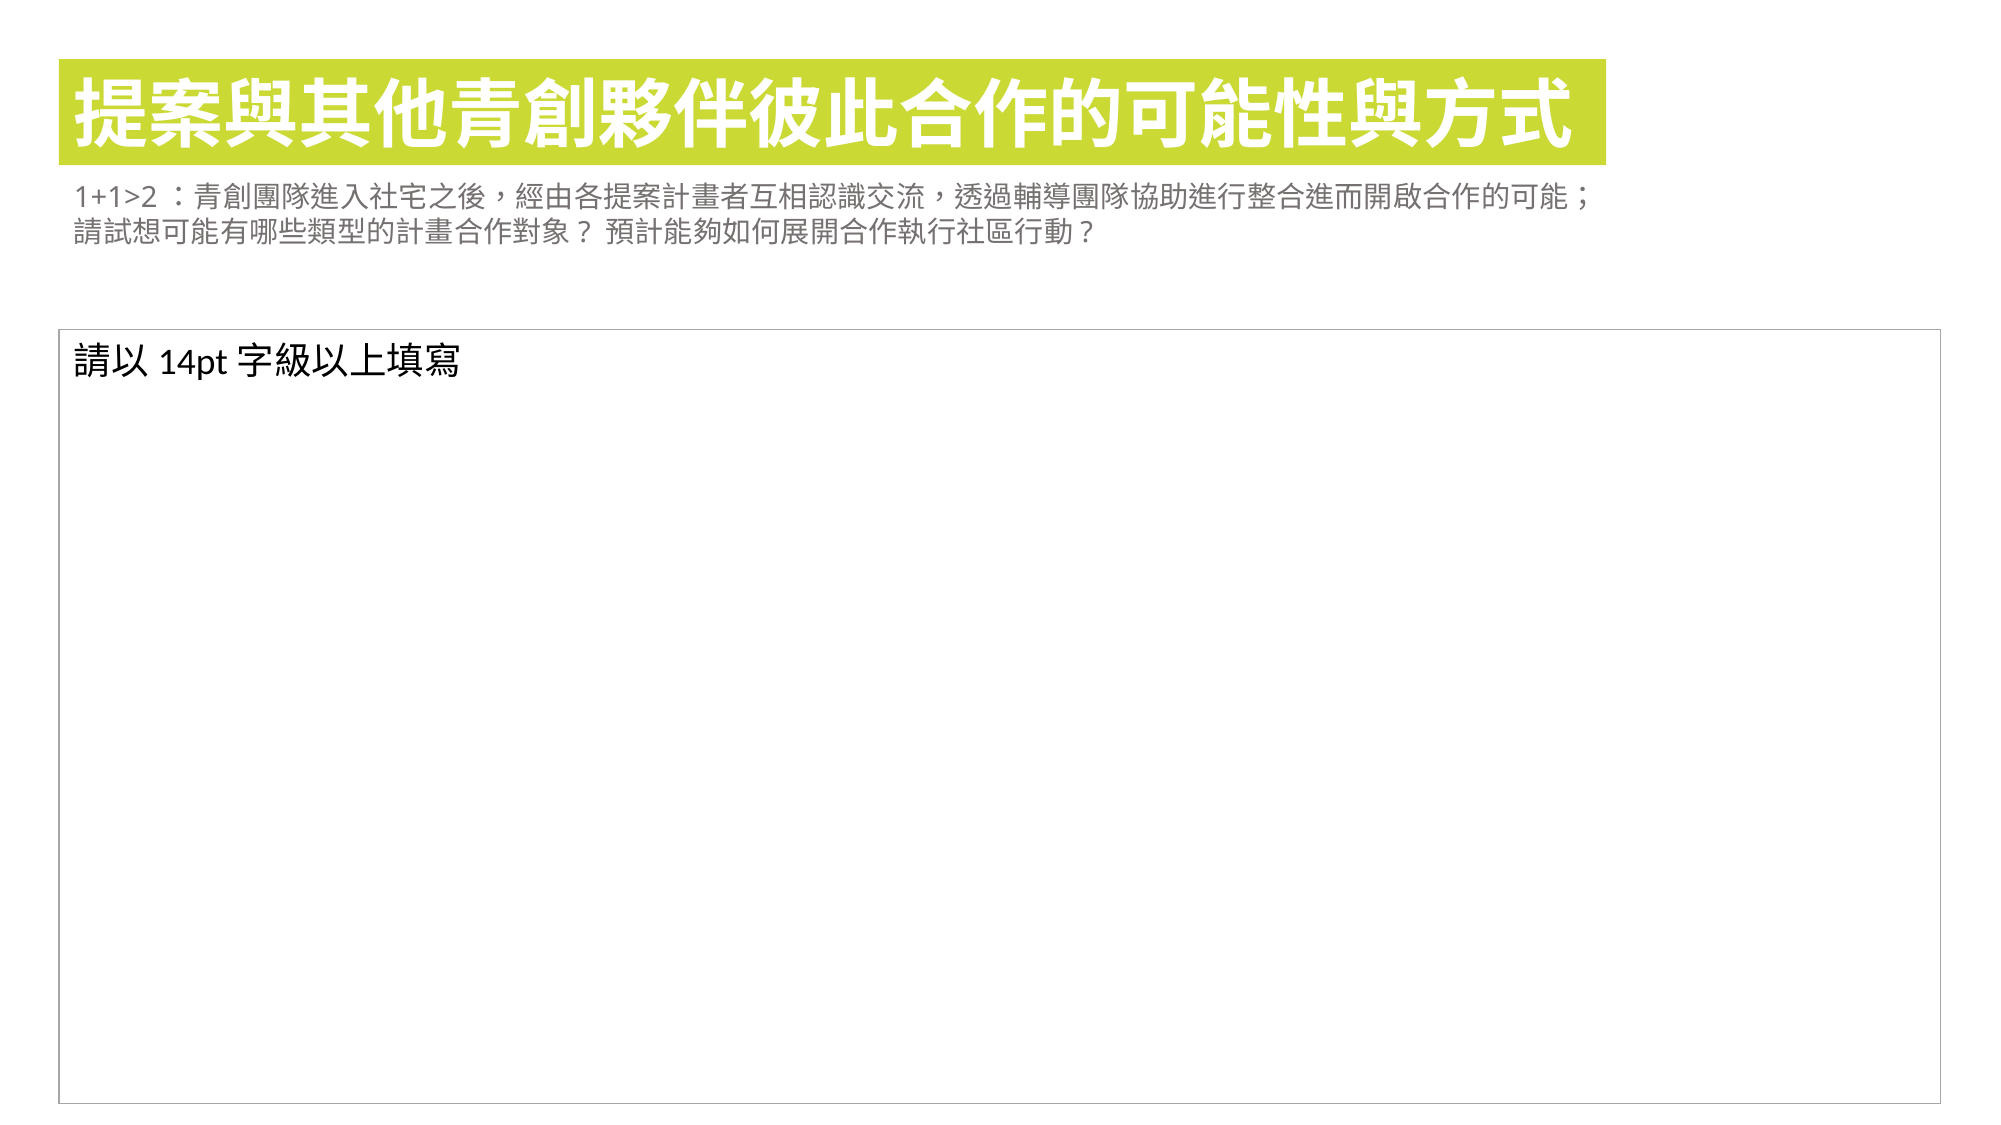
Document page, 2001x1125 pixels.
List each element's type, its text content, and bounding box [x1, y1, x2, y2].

text_box 1+1>2：青創團隊進入社宅之後，經由各提案計畫者互相認識交流，透過輔導團隊協助進行整合進而開啟合作的可能； 請試想可能有哪些類型的計畫合作對象? 預計能夠如何展開合作執行社區行動? [58, 171, 1949, 258]
text_box 請以14pt字級以上填寫 [58, 329, 1941, 1104]
text_box 提案與其他青創夥伴彼此合作的可能性與方式 [58, 59, 1607, 166]
